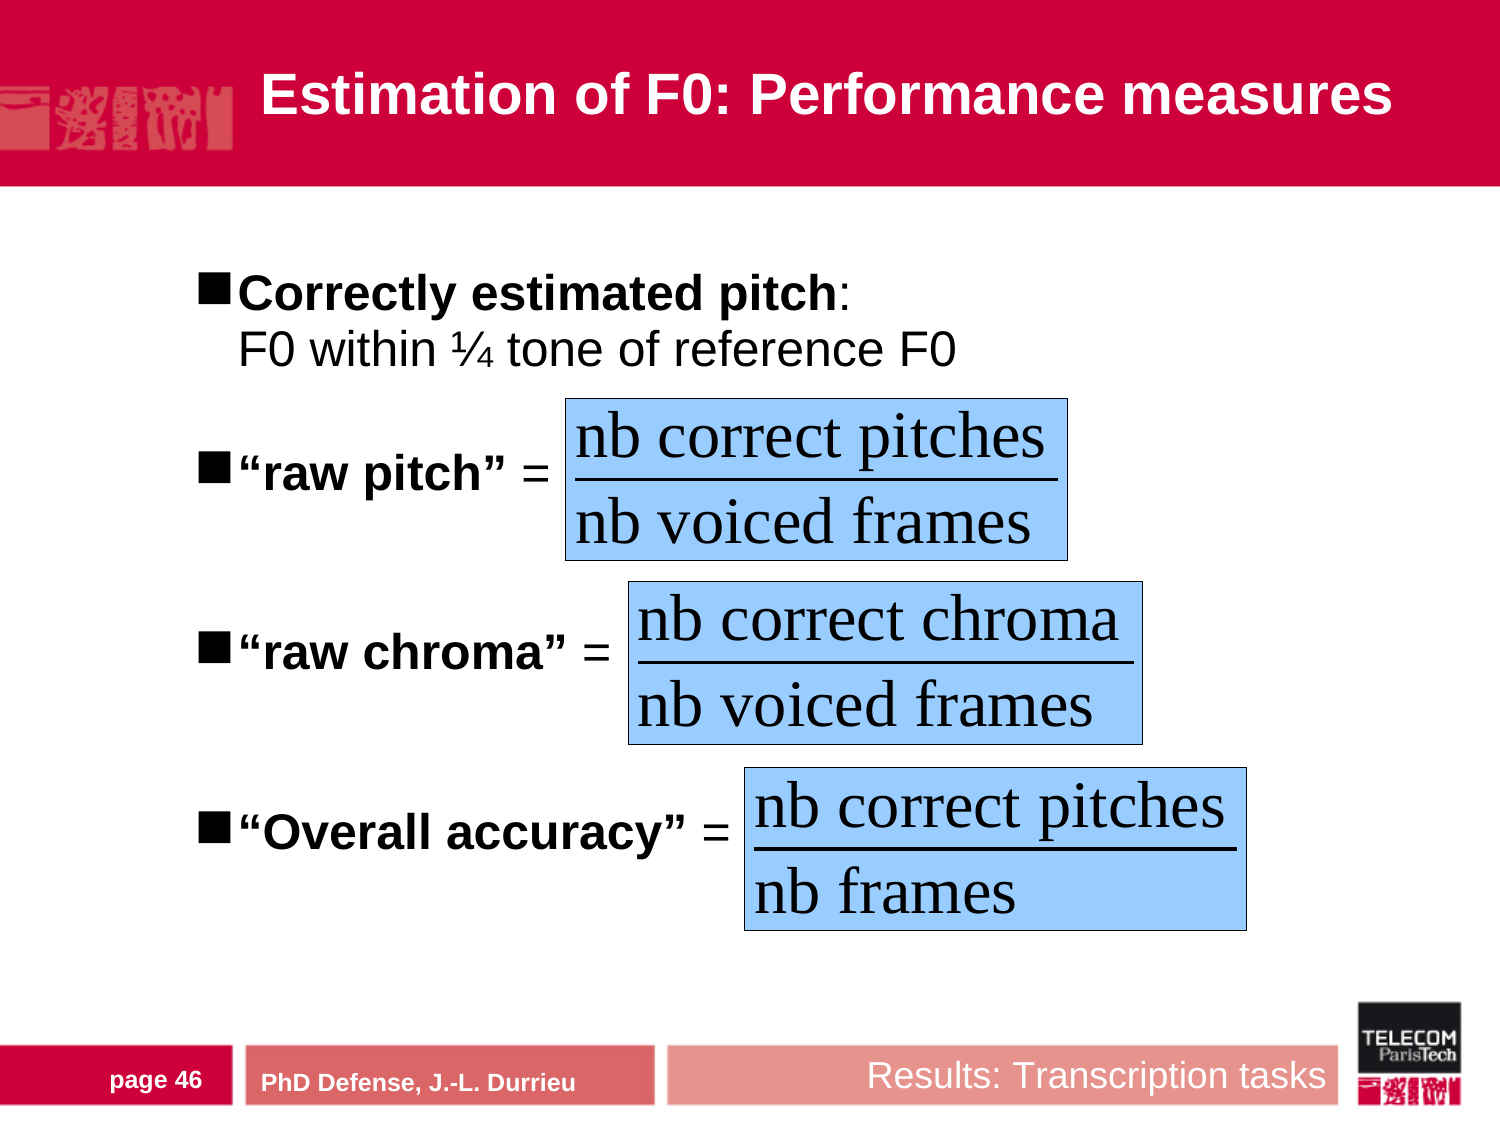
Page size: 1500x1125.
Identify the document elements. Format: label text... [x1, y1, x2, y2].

subtitle Correctly estimated pitch: F0 within ¼ tone of reference F0 “raw pitch” = “raw chroma” = “Overall accuracy” = [200, 265, 1459, 994]
title Estimation of F0: Performance measures [245, 23, 1459, 166]
picture [0, 0, 1500, 1125]
chart [628, 581, 1143, 745]
chart [744, 767, 1247, 931]
chart [565, 398, 1068, 561]
text_box Results: Transcription tasks [712, 1036, 1342, 1112]
